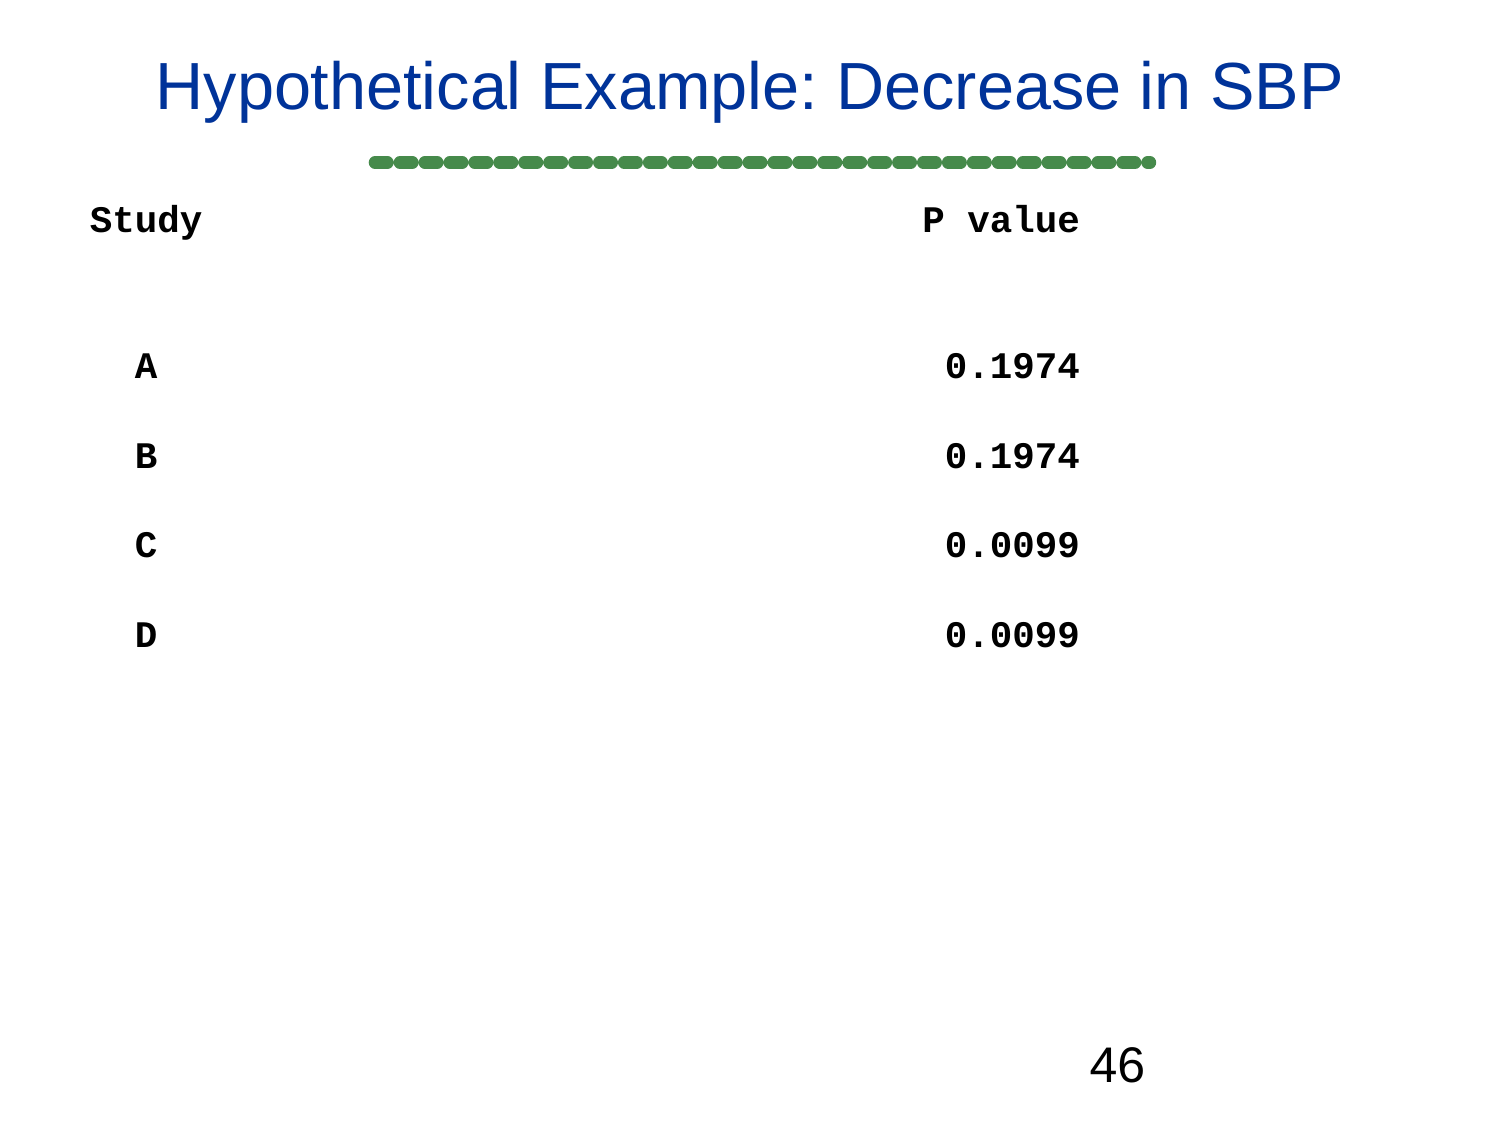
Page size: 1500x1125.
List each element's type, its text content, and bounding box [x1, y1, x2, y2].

title Hypothetical Example: Decrease in SBP [37, 24, 1463, 141]
list Study P value A 0.1974 B 0.1974 C 0.0099 D 0.0099 [75, 187, 1426, 1050]
